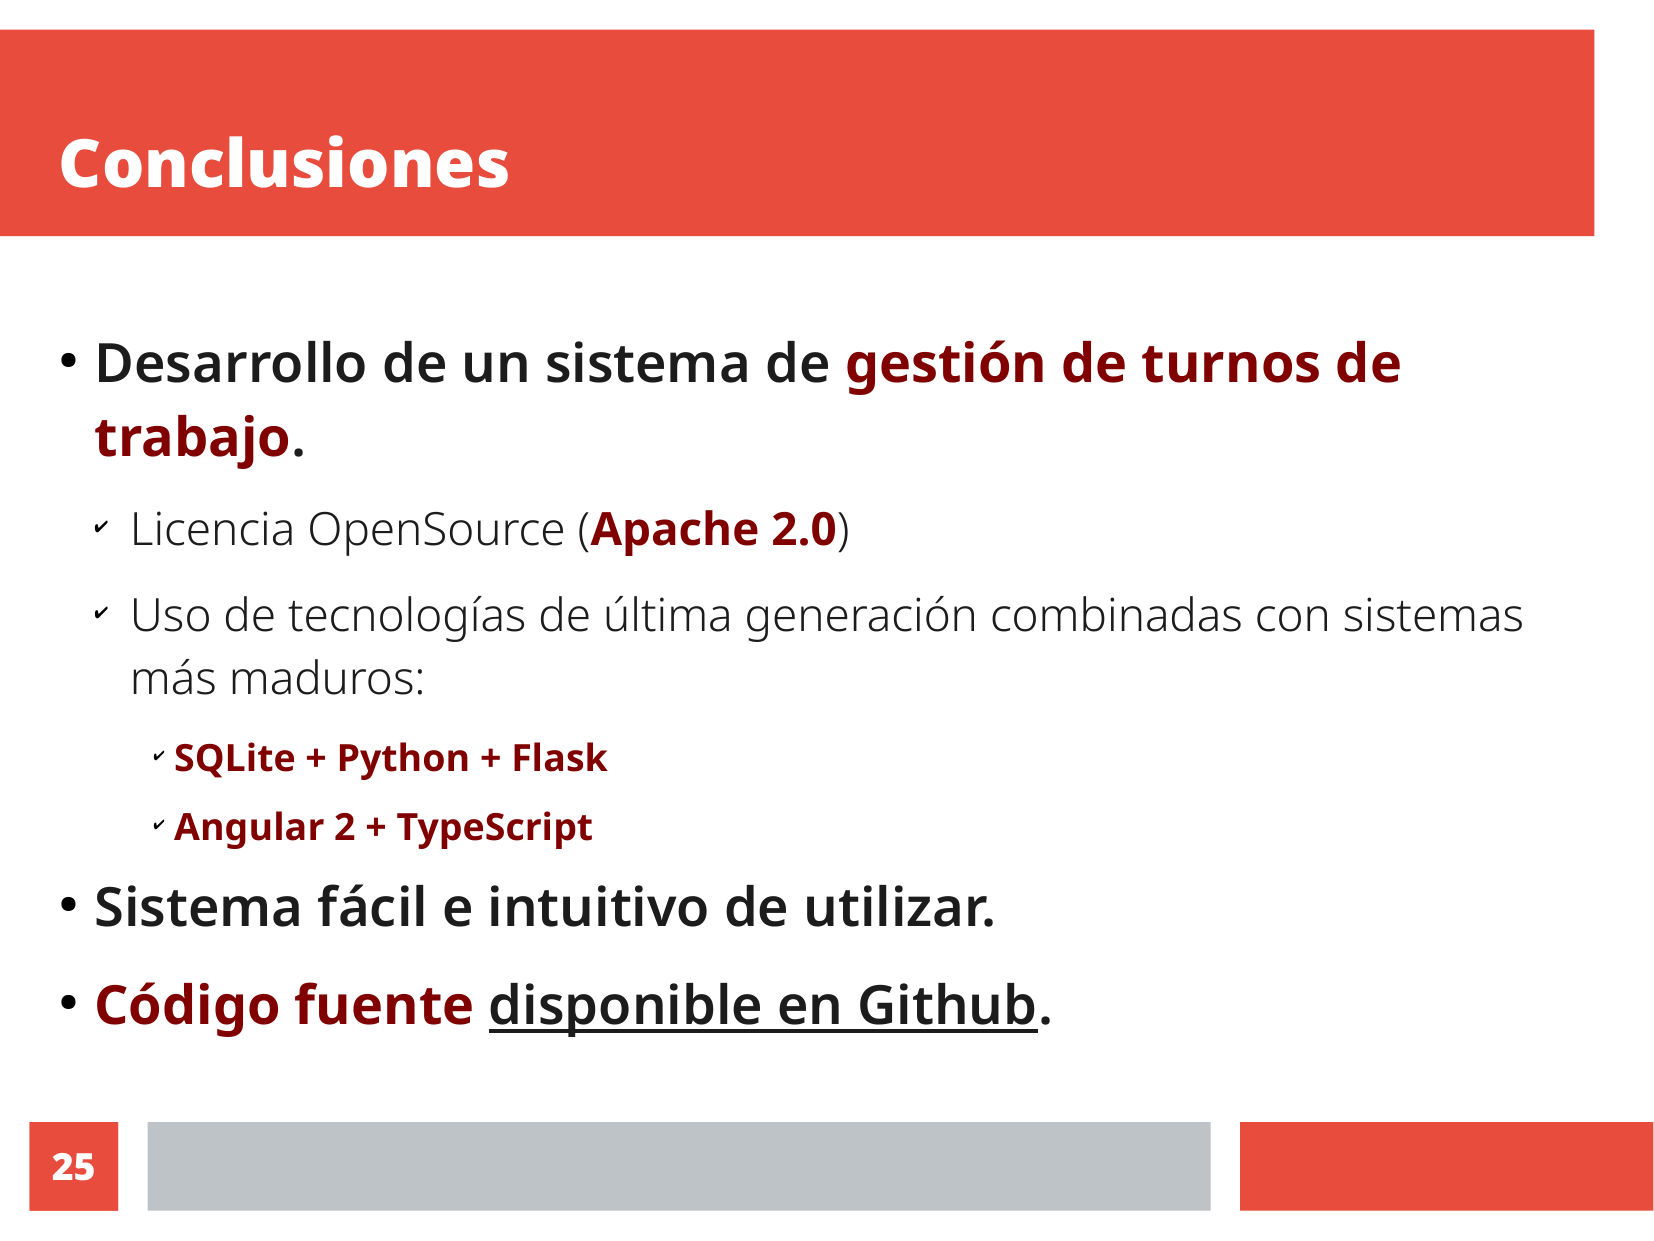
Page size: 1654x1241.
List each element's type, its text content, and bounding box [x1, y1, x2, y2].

list Desarrollo de un sistema de gestión de turnos de trabajo. Licencia OpenSource (Apache 2.0) Uso de tecnologías de última generación combinadas con sistemas más maduros: SQLite + Python + Flask Angular 2 + TypeScript Sistema fácil e intuitivo de utilizar. Código fuente disponible en Github. [59, 324, 1565, 1093]
title Conclusiones [59, 59, 1595, 207]
